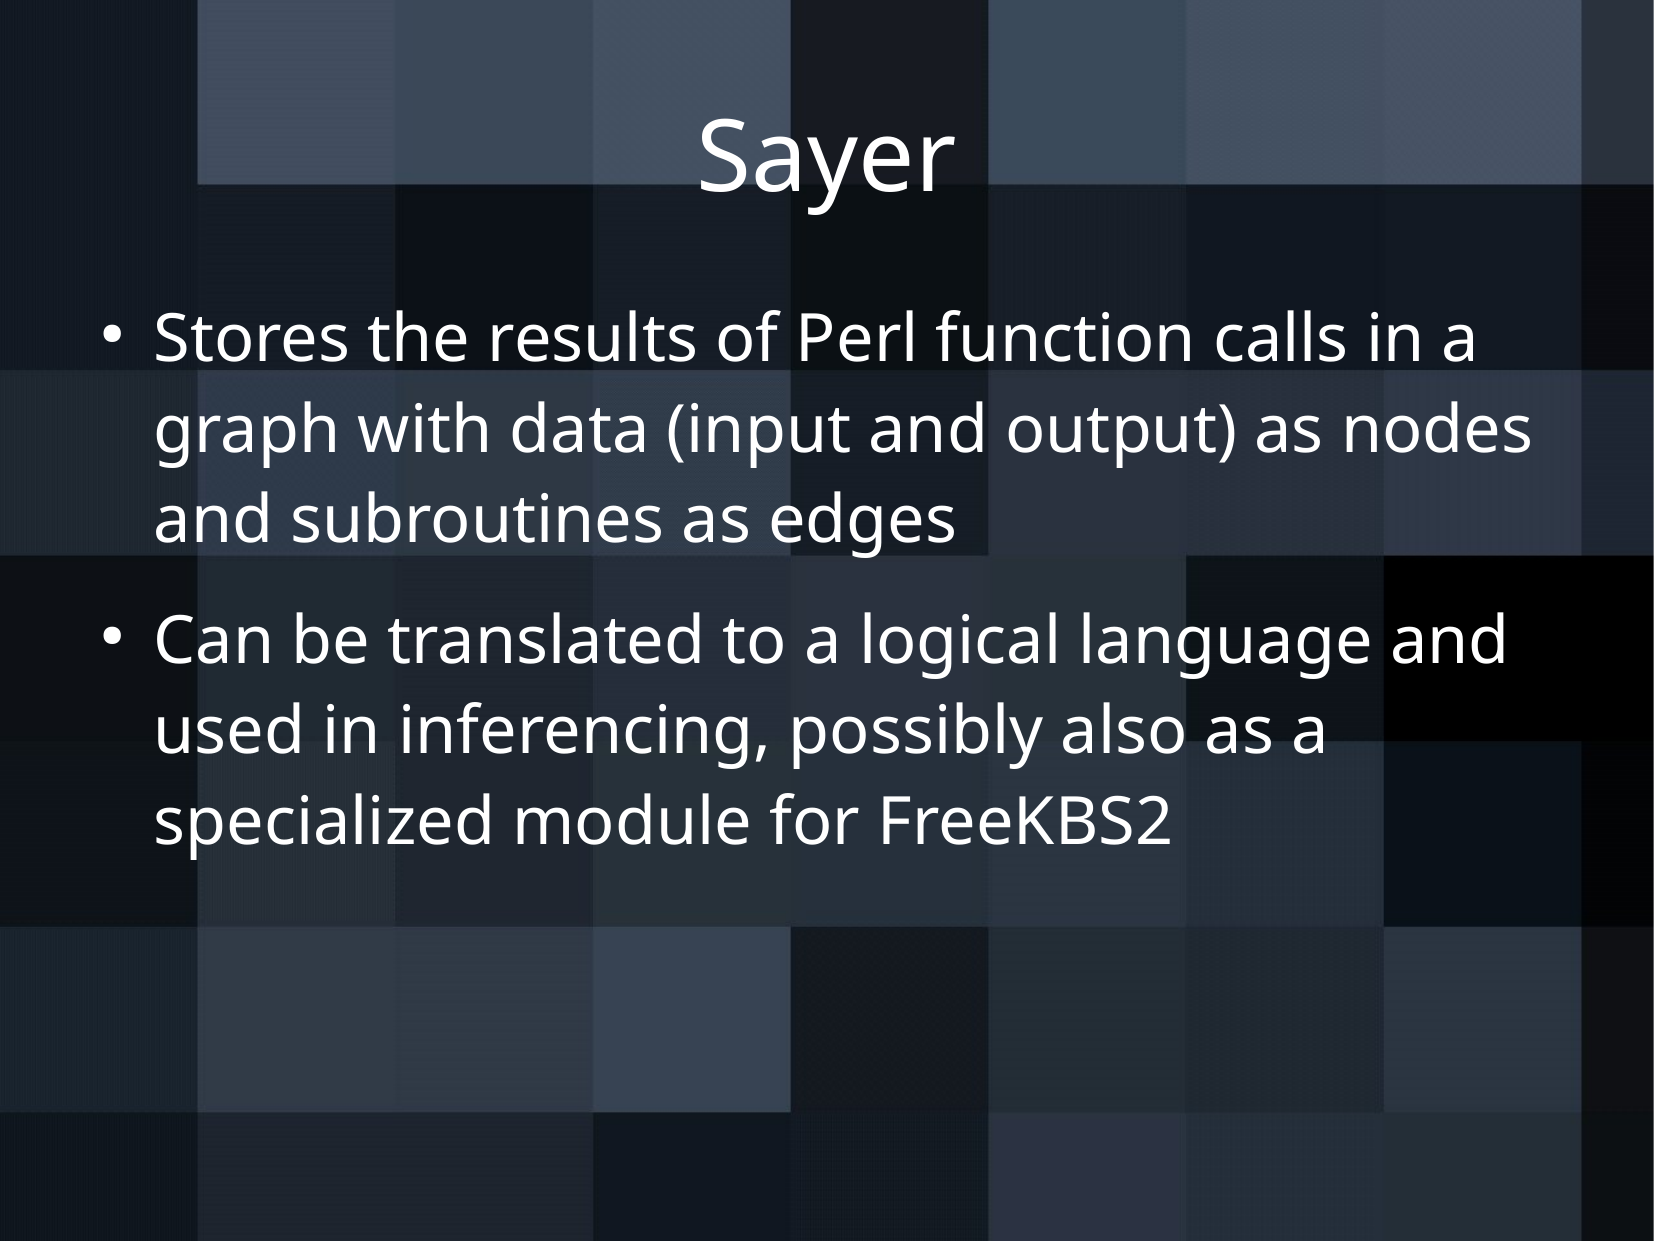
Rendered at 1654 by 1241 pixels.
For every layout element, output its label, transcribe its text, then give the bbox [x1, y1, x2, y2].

title Sayer [82, 56, 1571, 250]
list Stores the results of Perl function calls in a graph with data (input and output) as nodes and subroutines as edges Can be translated to a logical language and used in inferencing, possibly also as a specialized module for FreeKBS2 [82, 290, 1571, 1094]
picture [0, 0, 1654, 1241]
